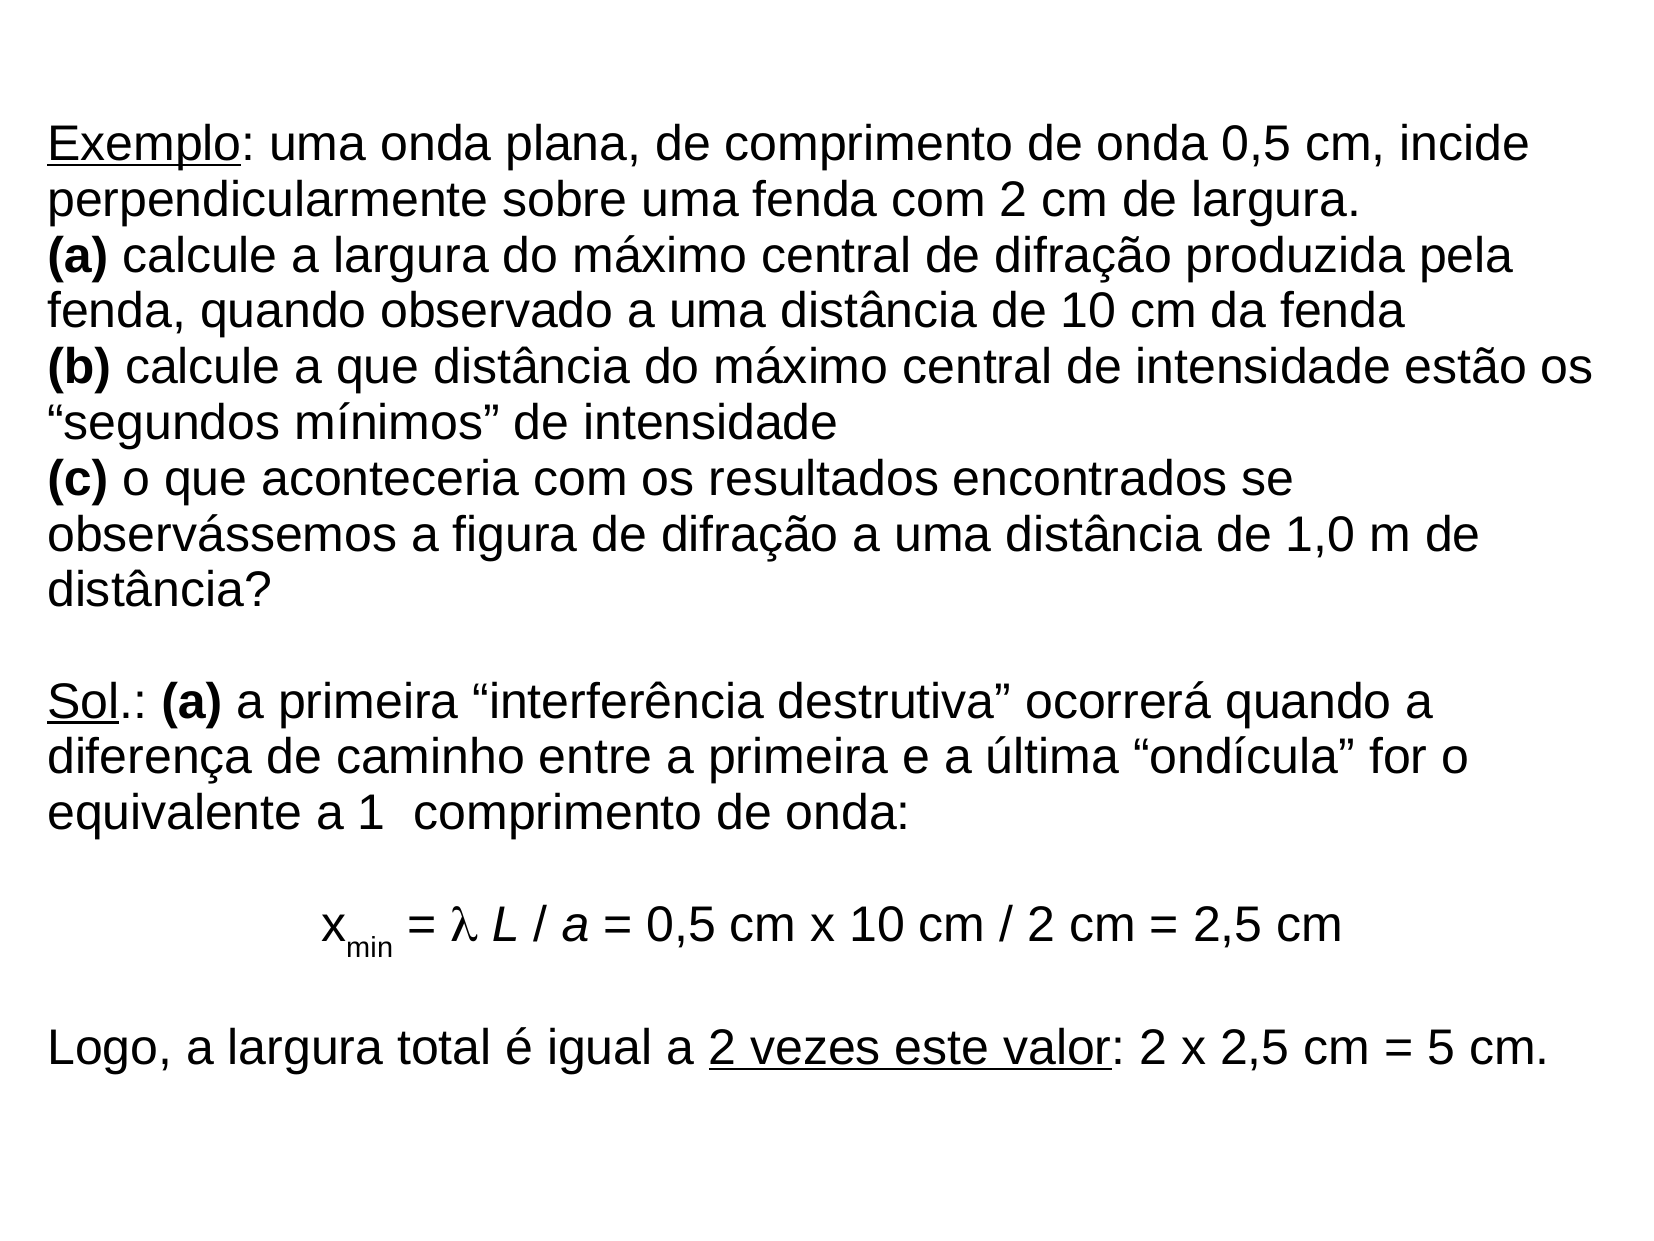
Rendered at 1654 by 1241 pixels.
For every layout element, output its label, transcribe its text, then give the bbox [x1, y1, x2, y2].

subtitle Exemplo: uma onda plana, de comprimento de onda 0,5 cm, incide perpendicularmente sobre uma fenda com 2 cm de largura. (a) calcule a largura do máximo central de difração produzida pela fenda, quando observado a uma distância de 10 cm da fenda (b) calcule a que distância do máximo central de intensidade estão os “segundos mínimos” de intensidade (c) o que aconteceria com os resultados encontrados se observássemos a figura de difração a uma distância de 1,0 m de distância? Sol.: (a) a primeira “interferência destrutiva” ocorrerá quando a diferença de caminho entre a primeira e a última “ondícula” for o equivalente a 1 comprimento de onda: xmin = l L / a = 0,5 cm x 10 cm / 2 cm = 2,5 cm Logo, a largura total é igual a 2 vezes este valor: 2 x 2,5 cm = 5 cm. [47, 45, 1619, 1146]
